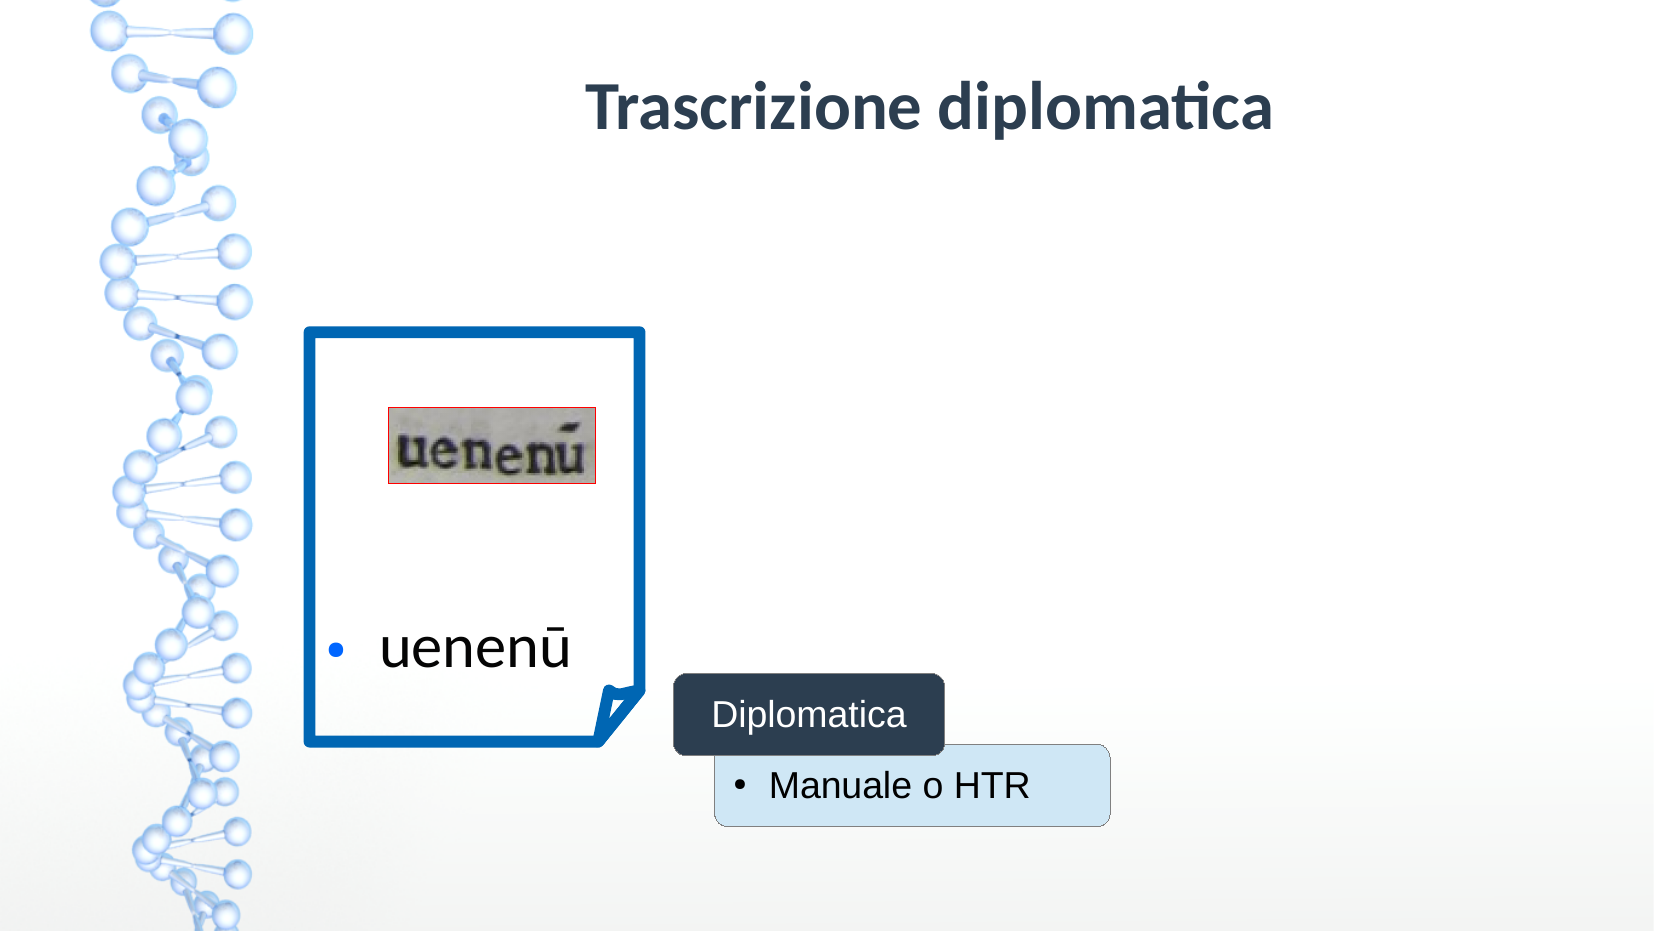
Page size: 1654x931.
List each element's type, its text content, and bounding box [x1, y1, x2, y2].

text_box Manuale o HTR [714, 744, 1111, 827]
title Trascrizione diplomatica [265, 35, 1595, 189]
list uenenū [316, 620, 628, 703]
picture [0, 0, 1654, 931]
text_box Diplomatica [673, 673, 945, 756]
